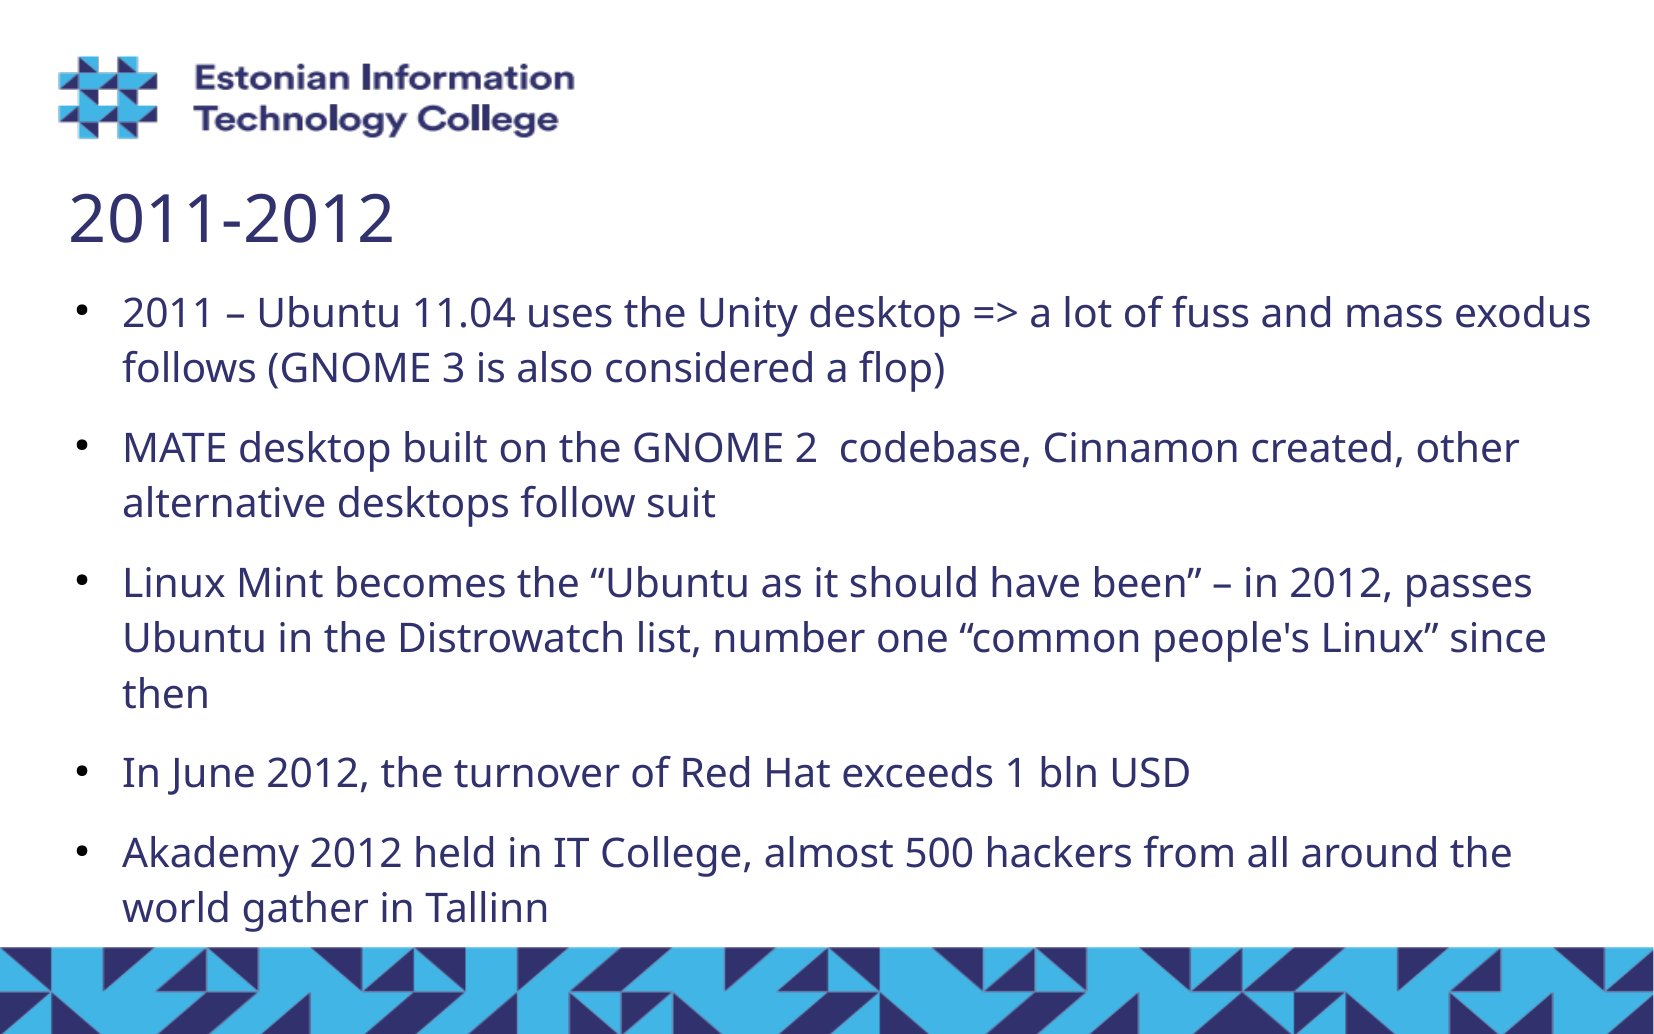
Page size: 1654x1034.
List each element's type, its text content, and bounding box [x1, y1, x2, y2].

list 2011 – Ubuntu 11.04 uses the Unity desktop => a lot of fuss and mass exodus follows (GNOME 3 is also considered a flop) MATE desktop built on the GNOME 2 codebase, Cinnamon created, other alternative desktops follow suit Linux Mint becomes the “Ubuntu as it should have been” – in 2012, passes Ubuntu in the Distrowatch list, number one “common people's Linux” since then In June 2012, the turnover of Red Hat exceeds 1 bln USD Akademy 2012 held in IT College, almost 500 hackers from all around the world gather in Tallinn [59, 283, 1595, 936]
title 2011-2012 [68, 147, 1536, 283]
